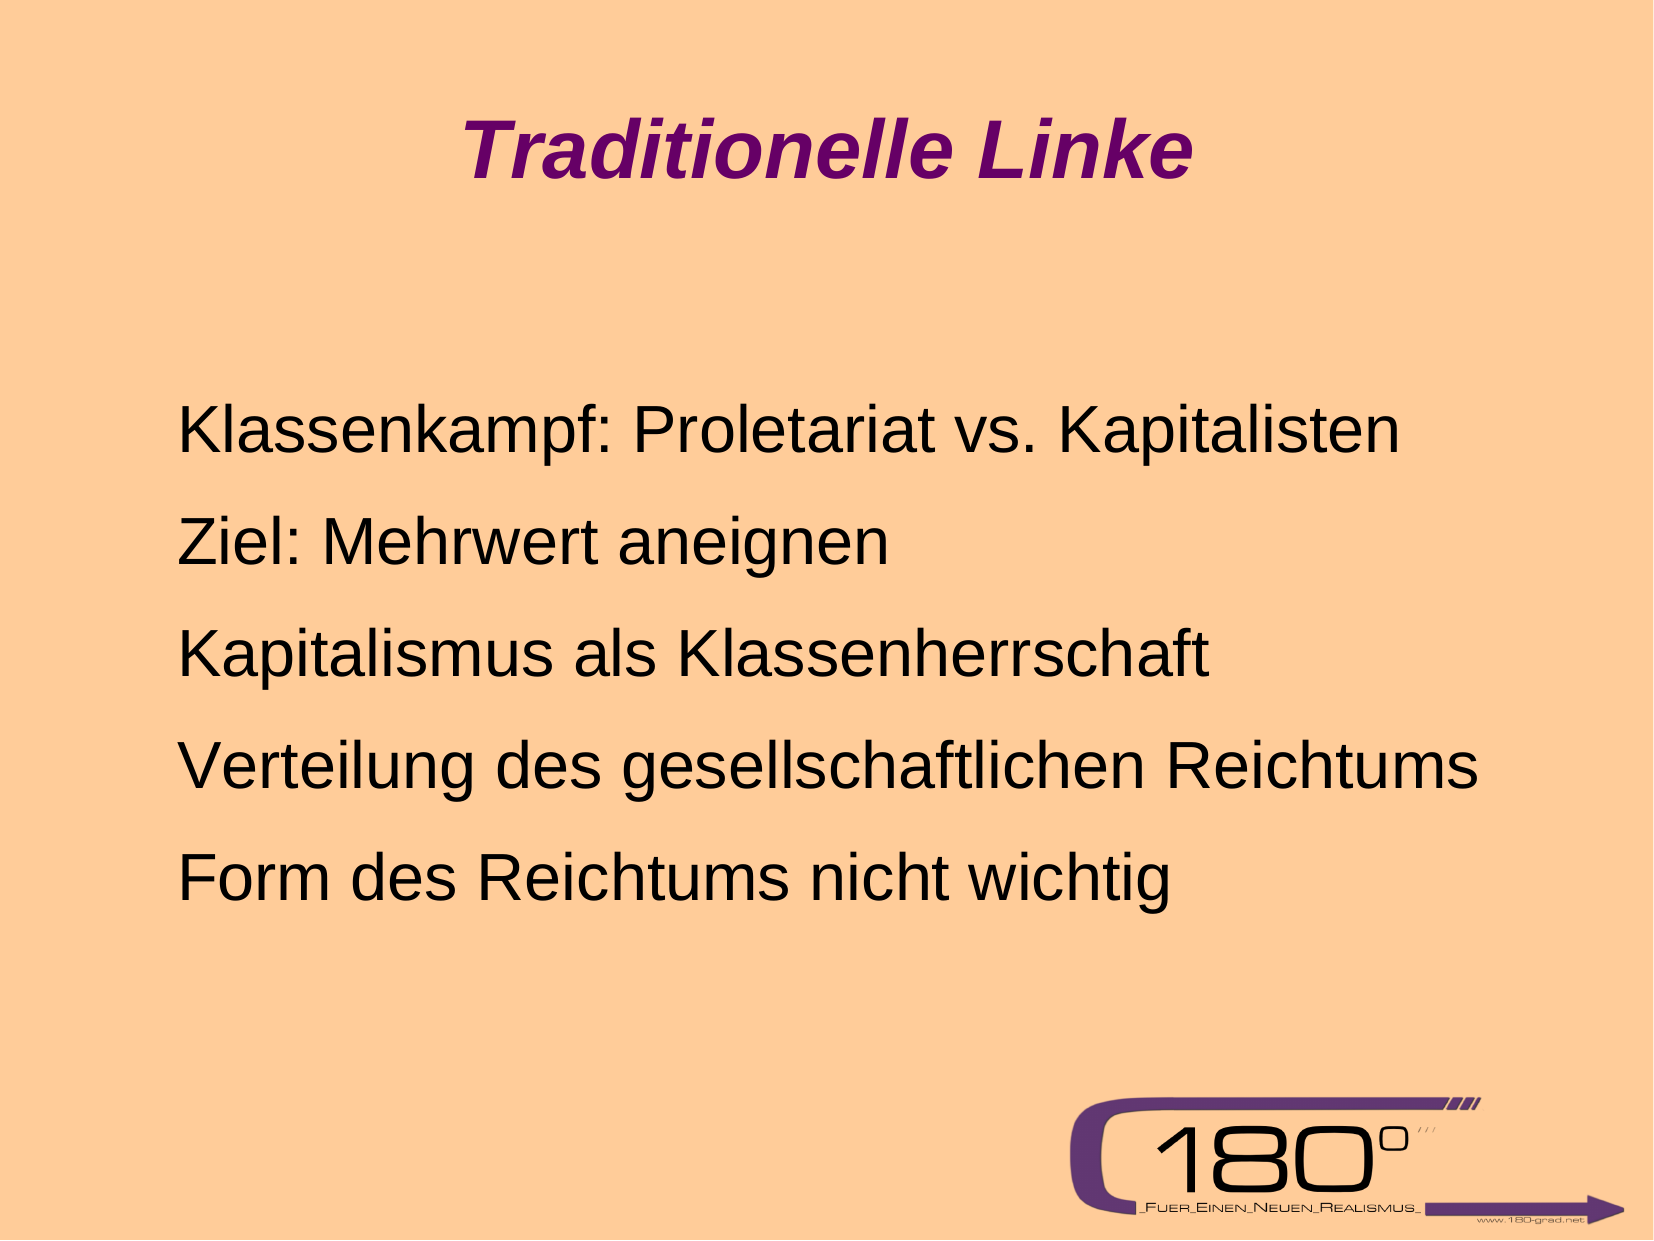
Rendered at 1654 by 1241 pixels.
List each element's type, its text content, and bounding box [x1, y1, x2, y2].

list Klassenkampf: Proletariat vs. Kapitalisten Ziel: Mehrwert aneignen Kapitalismus als Klassenherrschaft Verteilung des gesellschaftlichen Reichtums Form des Reichtums nicht wichtig [177, 354, 1536, 978]
title Traditionelle Linke [121, 46, 1534, 254]
picture [1068, 1092, 1625, 1228]
